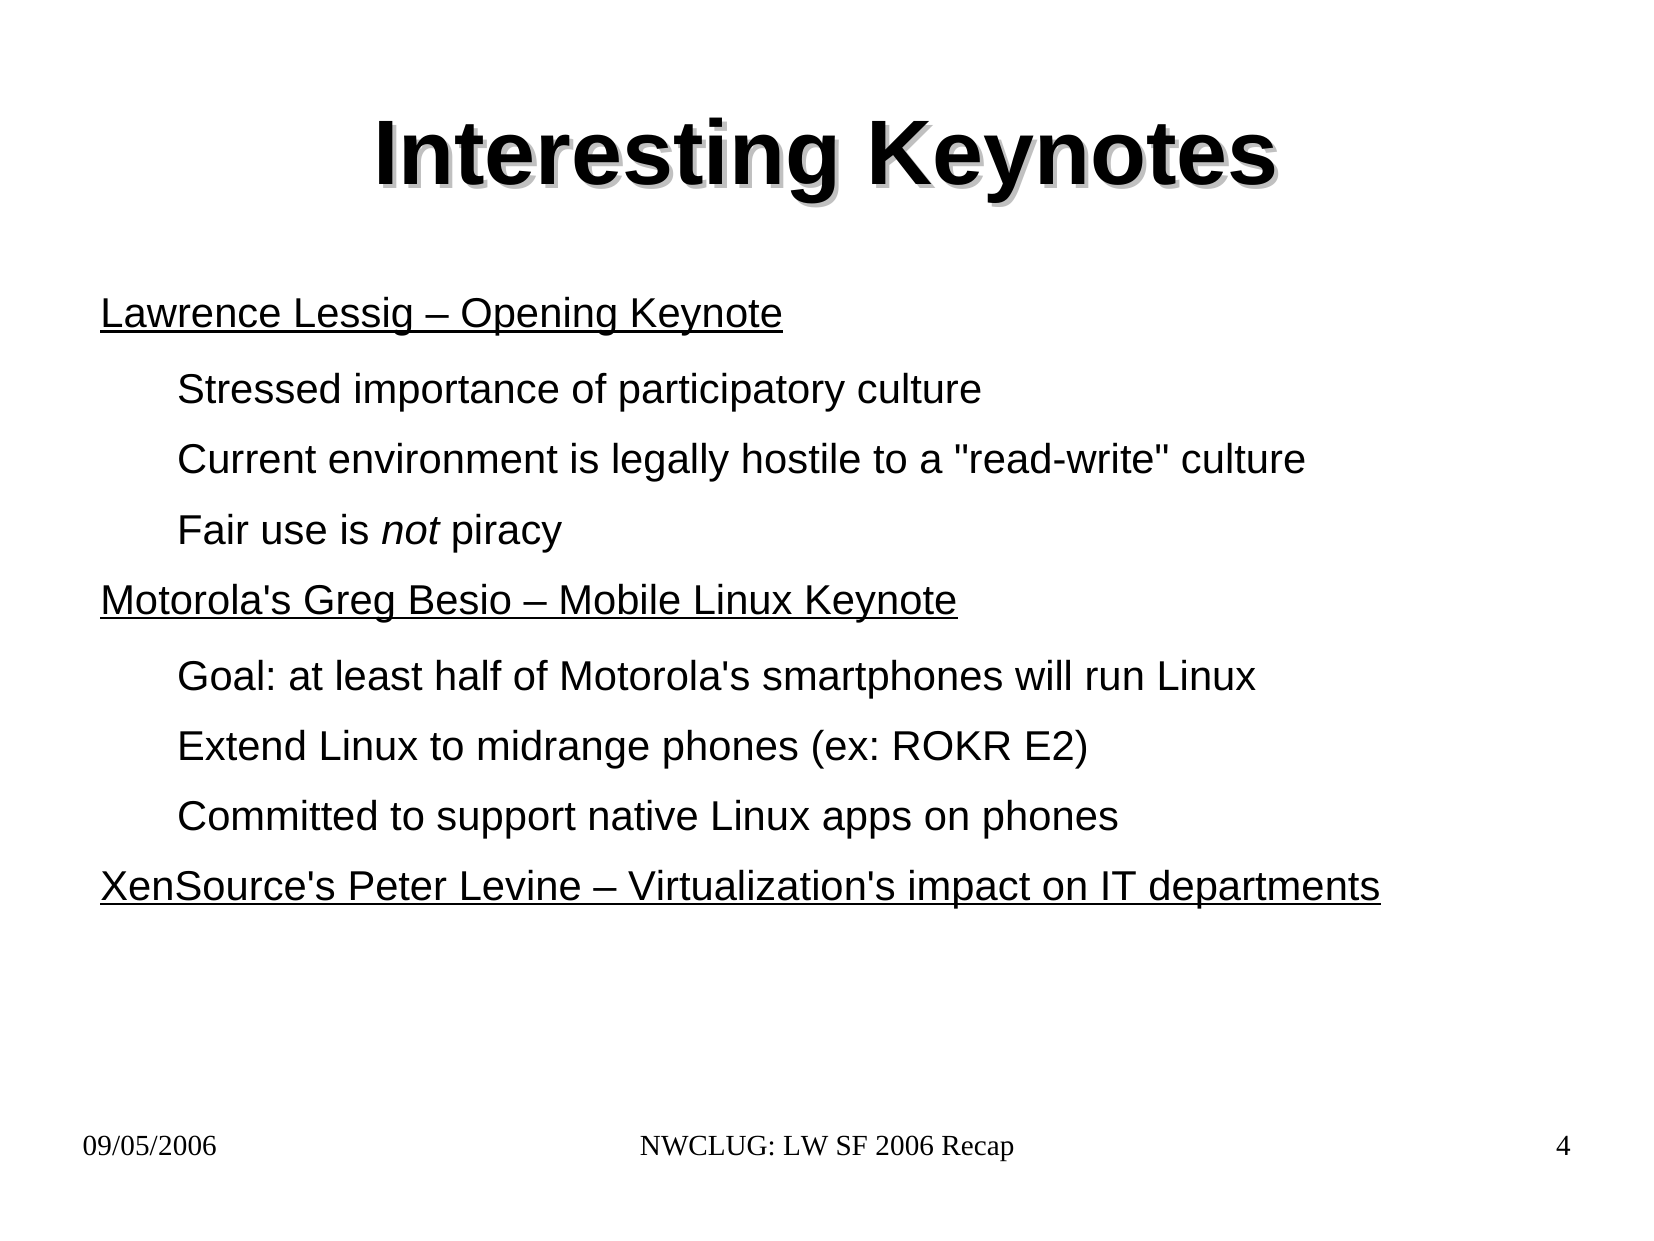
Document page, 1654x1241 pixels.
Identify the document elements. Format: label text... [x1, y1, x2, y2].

list Lawrence Lessig – Opening Keynote Stressed importance of participatory culture Current environment is legally hostile to a "read-write" culture Fair use is not piracy Motorola's Greg Besio – Mobile Linux Keynote Goal: at least half of Motorola's smartphones will run Linux Extend Linux to midrange phones (ex: ROKR E2) Committed to support native Linux apps on phones XenSource's Peter Levine – Virtualization's impact on IT departments [82, 290, 1571, 1174]
title Interesting Keynotes [82, 49, 1571, 257]
